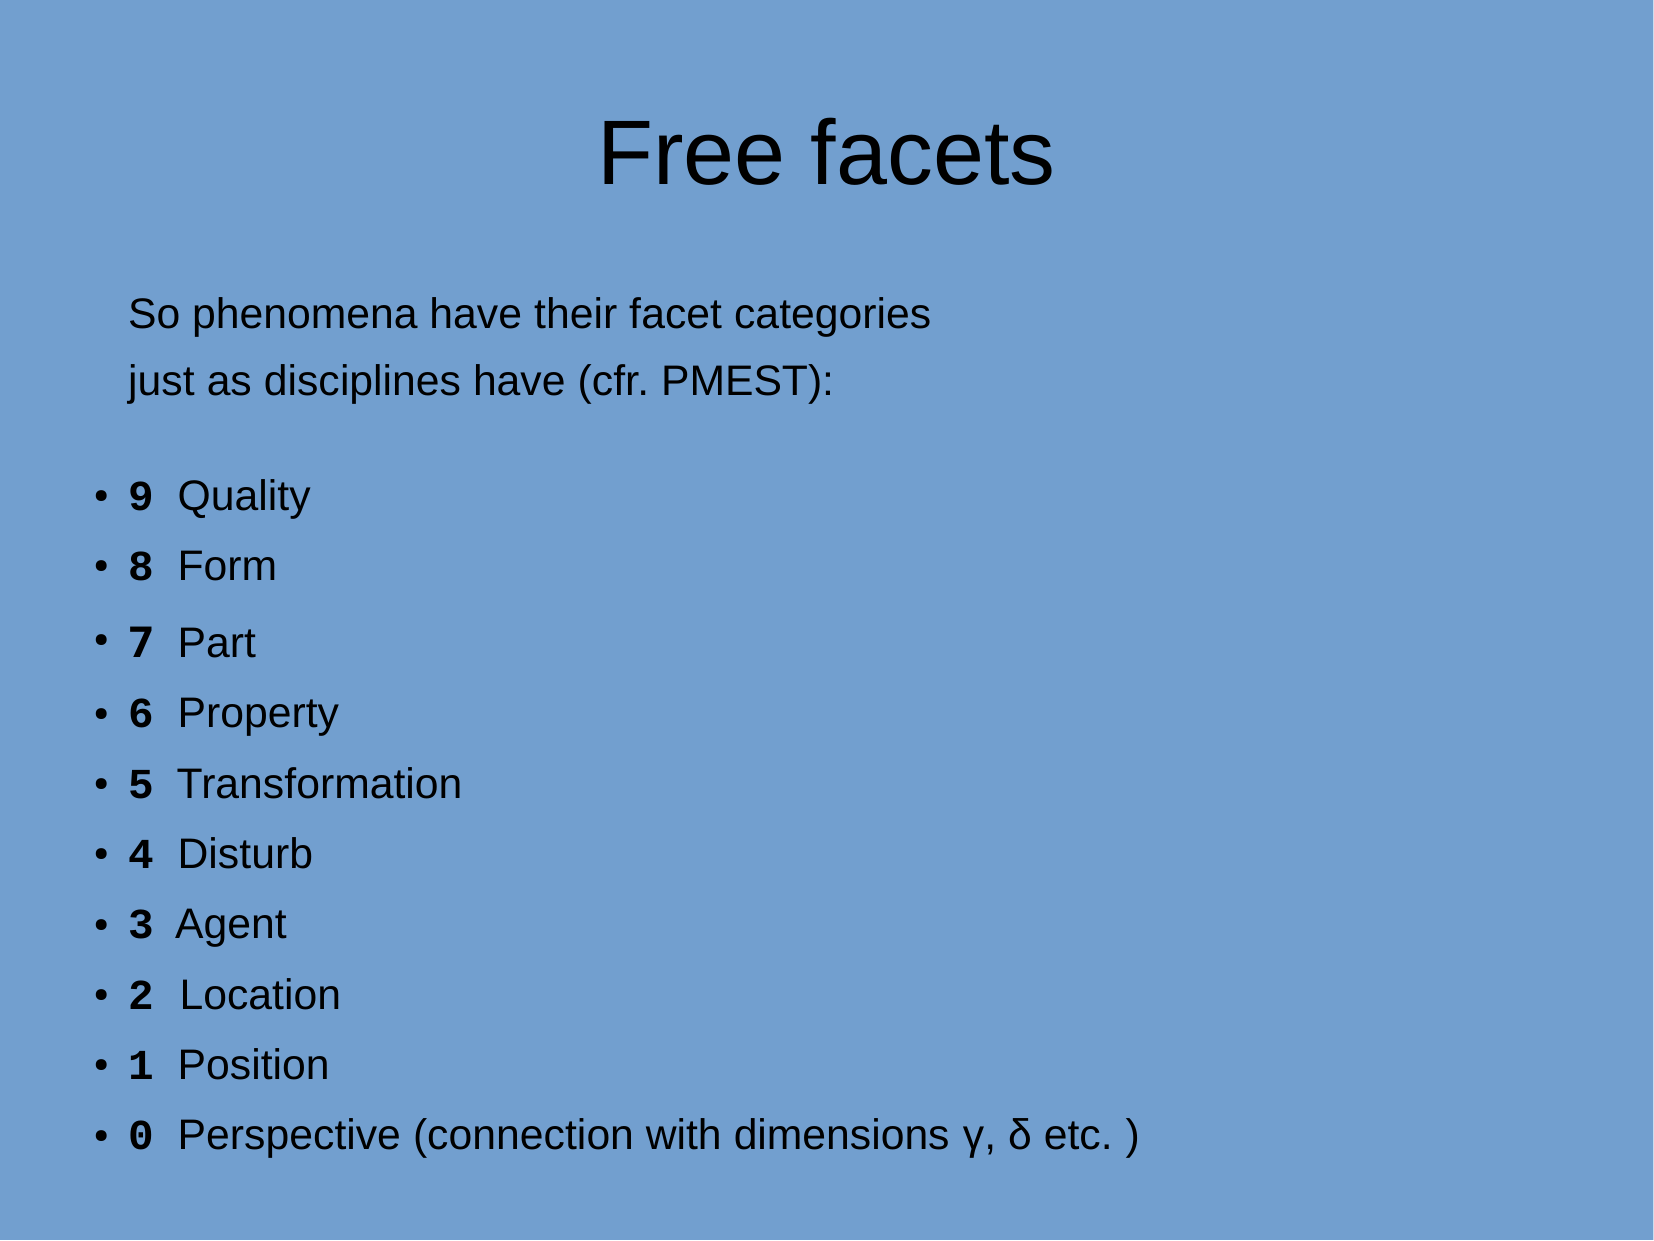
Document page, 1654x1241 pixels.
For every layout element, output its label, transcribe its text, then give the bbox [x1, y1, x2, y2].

title Free facets [82, 49, 1571, 257]
list So phenomena have their facet categories just as disciplines have (cfr. PMEST): 9 Quality 8 Form 7 Part 6 Property 5 Transformation 4 Disturb 3 Agent 2 Location 1 Position 0 Perspective (connection with dimensions γ, δ etc. ) [82, 290, 1607, 1170]
